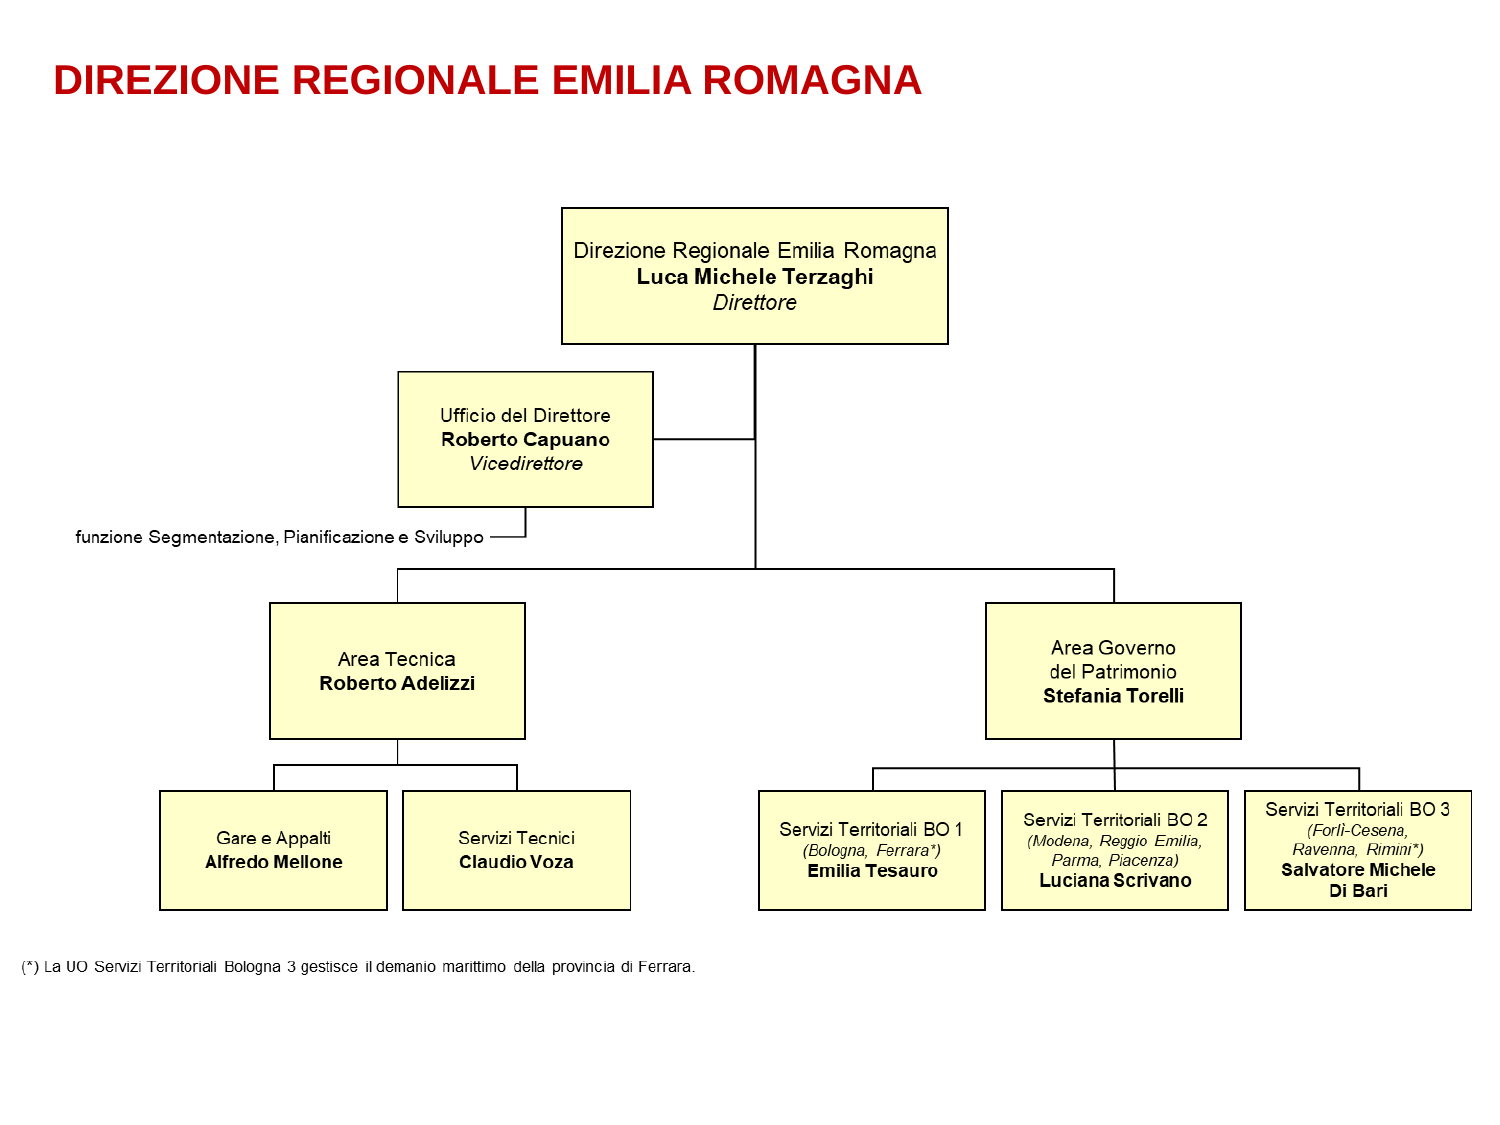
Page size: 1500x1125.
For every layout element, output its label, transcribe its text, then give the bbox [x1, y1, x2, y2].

picture [0, 207, 1472, 985]
text_box DIREZIONE REGIONALE EMILIA ROMAGNA [38, 45, 1500, 128]
